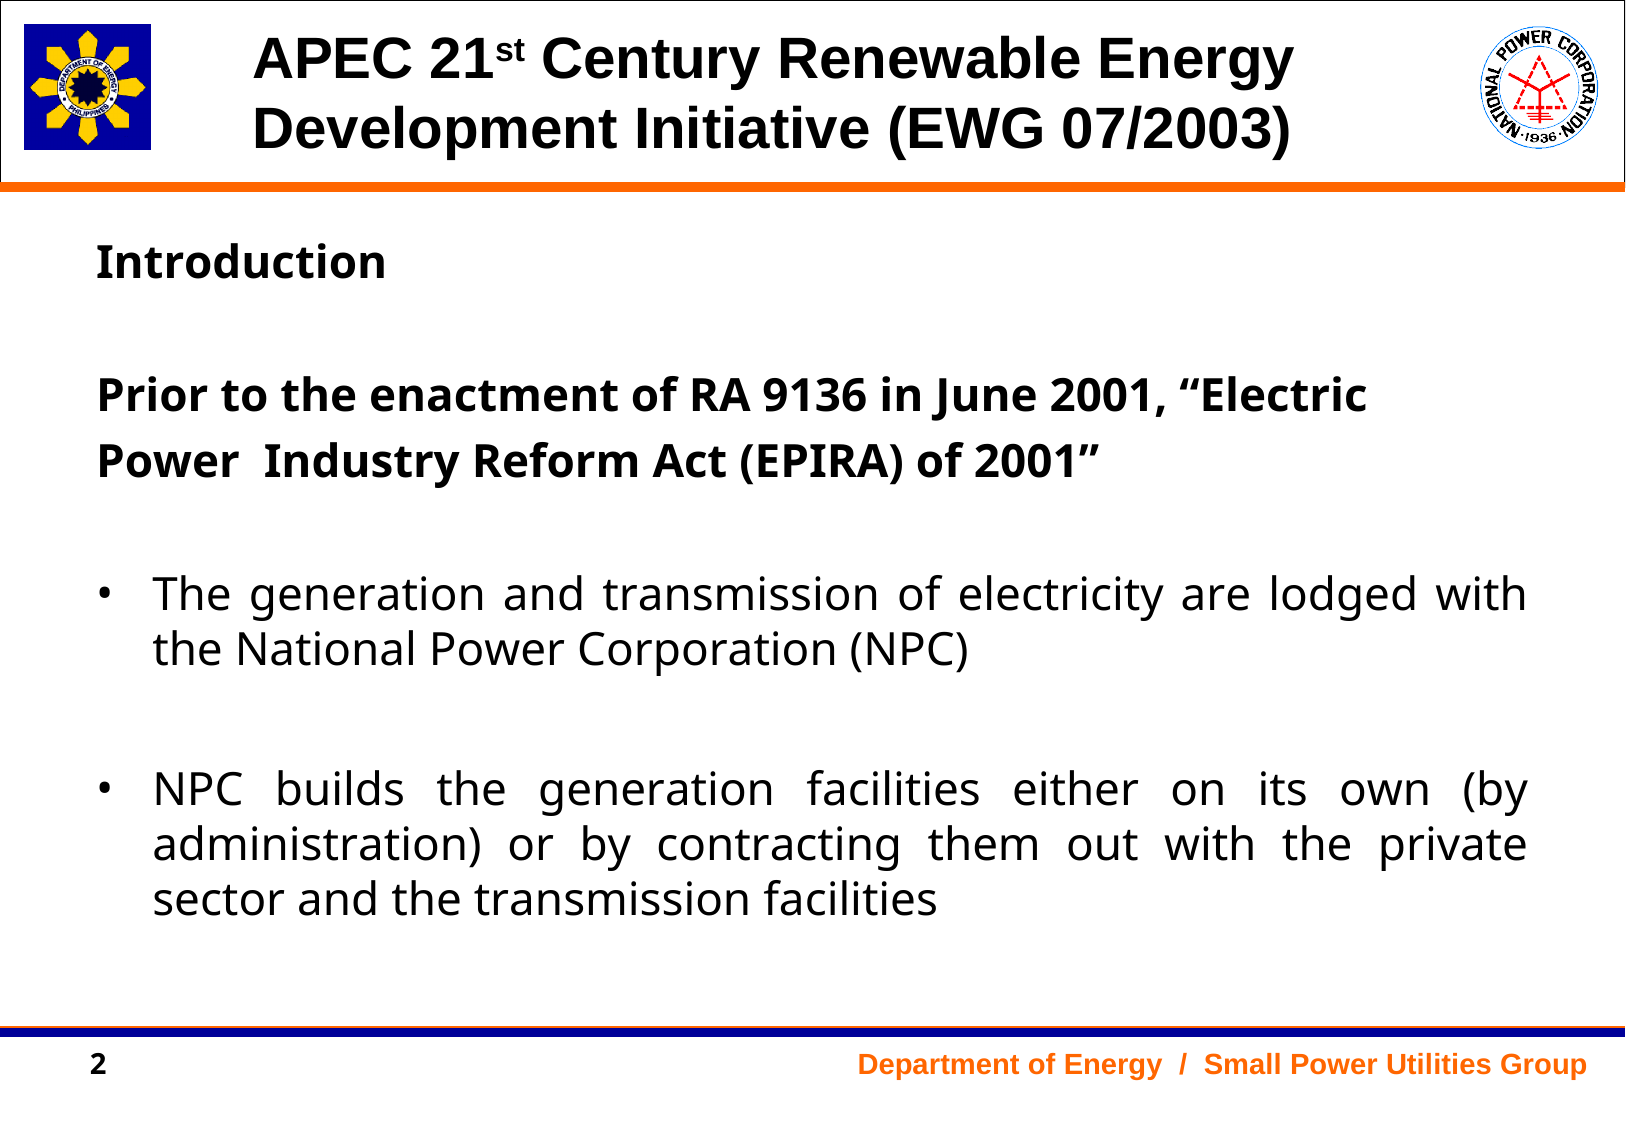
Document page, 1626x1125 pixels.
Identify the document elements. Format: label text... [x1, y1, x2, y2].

picture [24, 24, 151, 150]
picture [1475, 24, 1600, 150]
list Introduction Prior to the enactment of RA 9136 in June 2001, “Electric Power Industry Reform Act (EPIRA) of 2001” The generation and transmission of electricity are lodged with the National Power Corporation (NPC) NPC builds the generation facilities either on its own (by administration) or by contracting them out with the private sector and the transmission facilities [81, 224, 1544, 1005]
